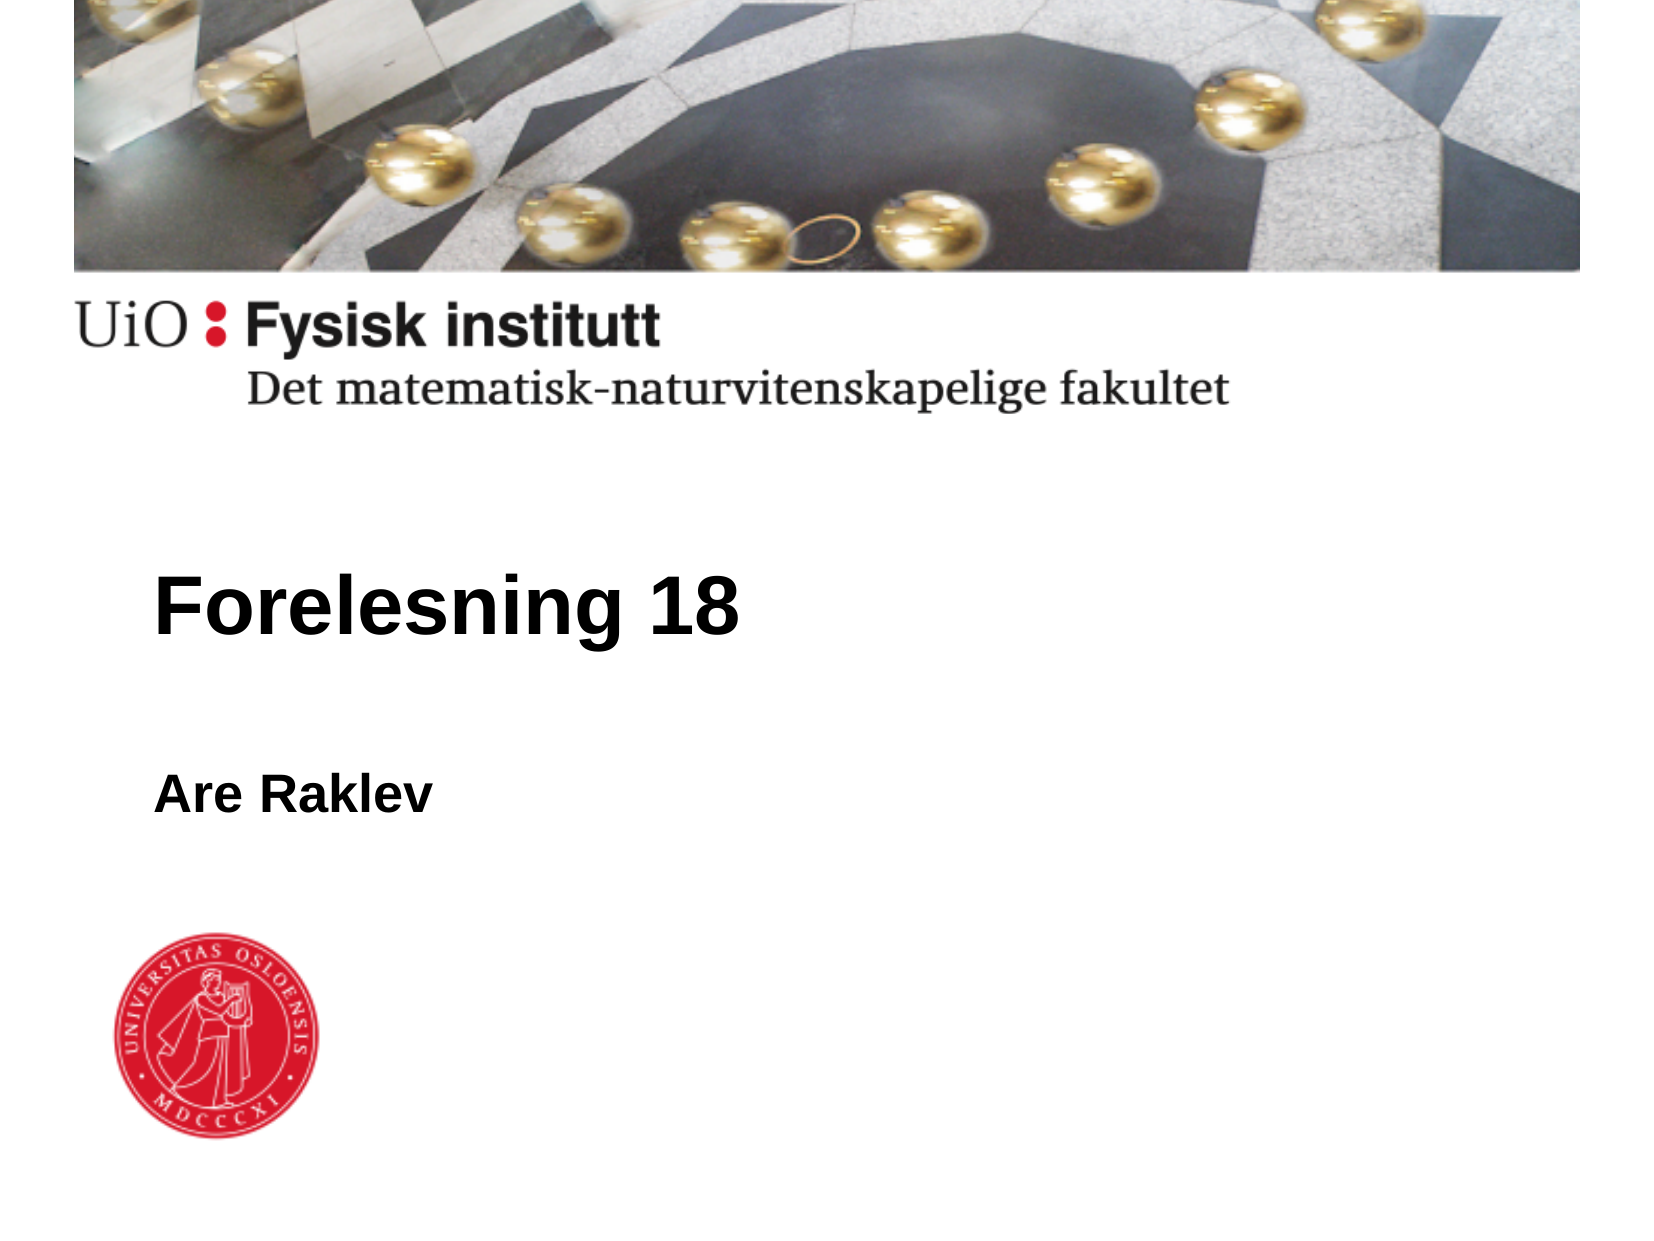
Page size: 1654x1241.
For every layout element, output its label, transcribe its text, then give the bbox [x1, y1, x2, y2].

picture [109, 927, 326, 1147]
title Are Raklev [153, 725, 1500, 862]
picture [74, 0, 1580, 280]
subtitle Forelesning 18 [153, 545, 1418, 666]
picture [72, 292, 1238, 420]
